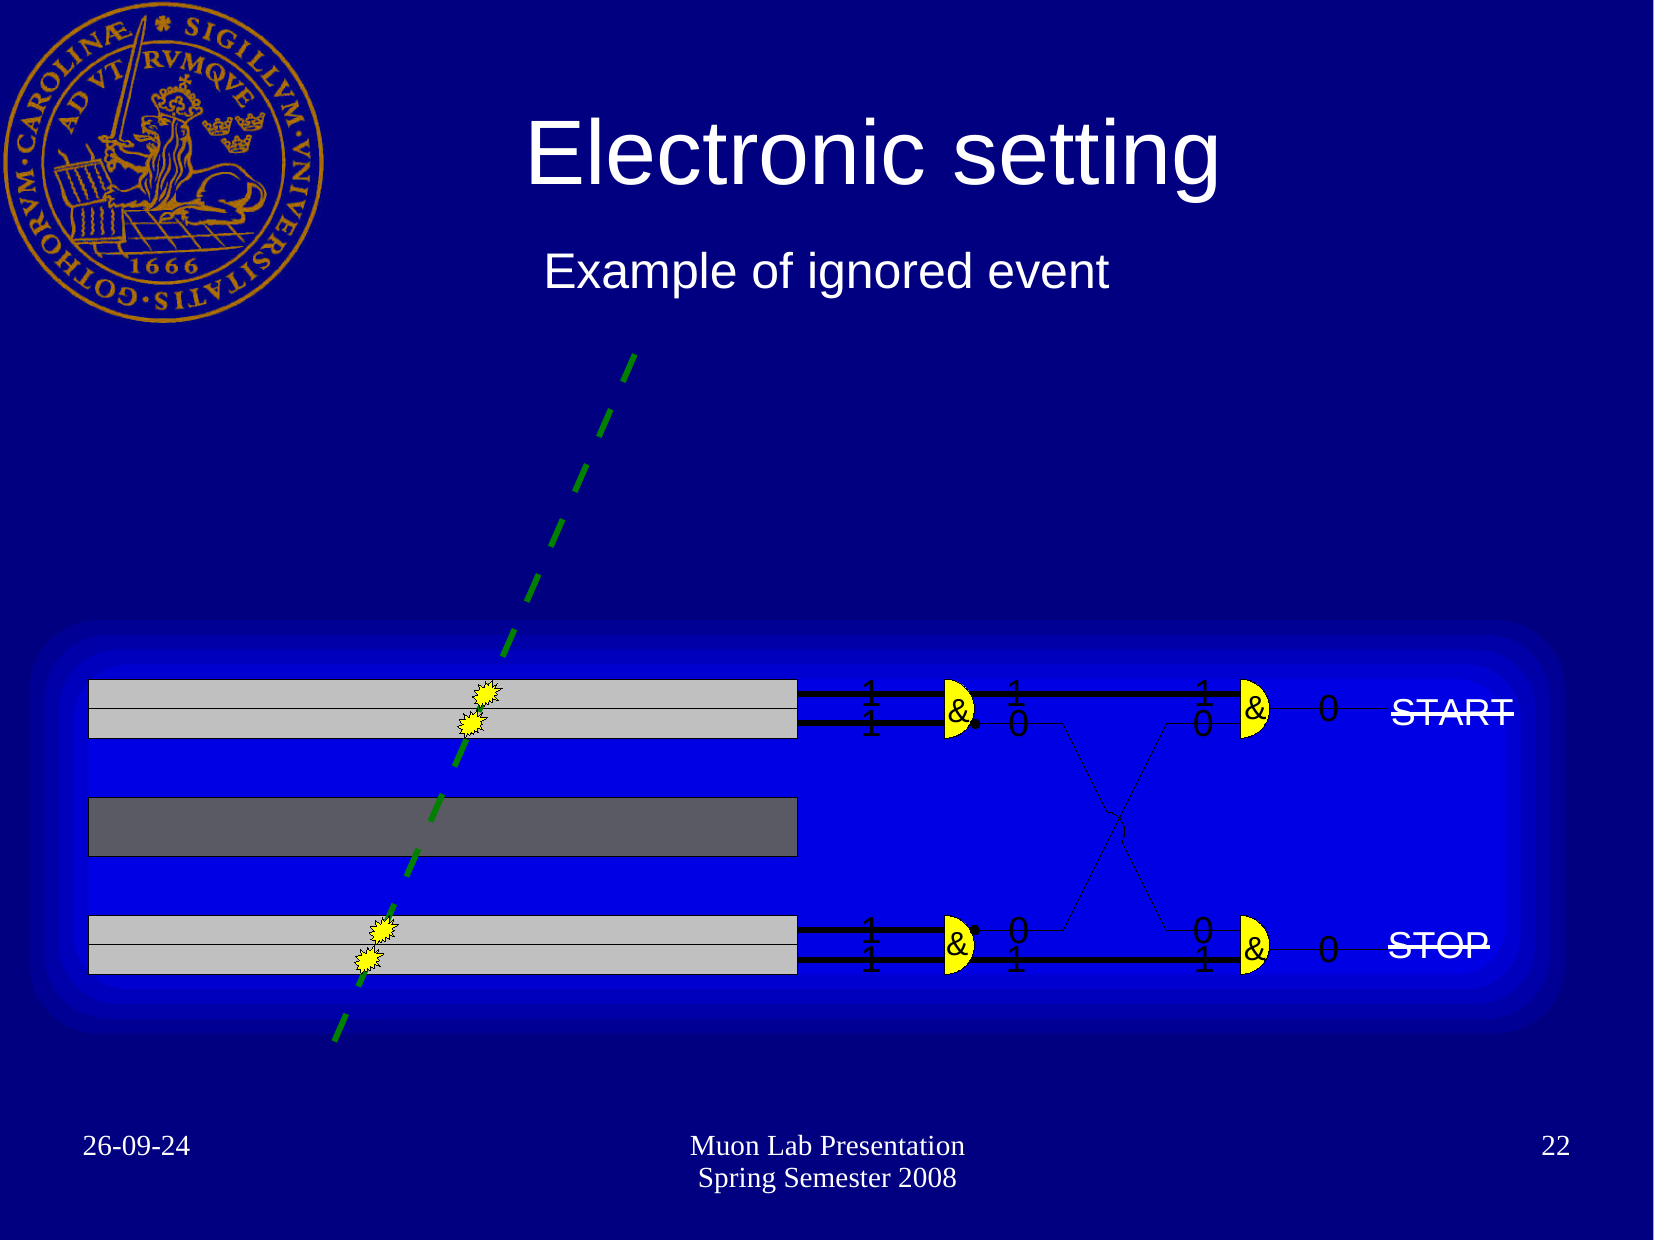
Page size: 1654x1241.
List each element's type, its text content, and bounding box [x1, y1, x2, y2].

picture [0, 0, 325, 325]
title Electronic setting [177, 49, 1571, 257]
text_box & [1229, 922, 1289, 975]
text_box & [932, 685, 993, 737]
text_box START [1373, 681, 1536, 745]
text_box Example of ignored event [118, 236, 1536, 307]
text_box STOP [1373, 917, 1536, 975]
text_box [29, 620, 1566, 1034]
text_box & [1229, 681, 1289, 734]
text_box & [931, 918, 991, 971]
